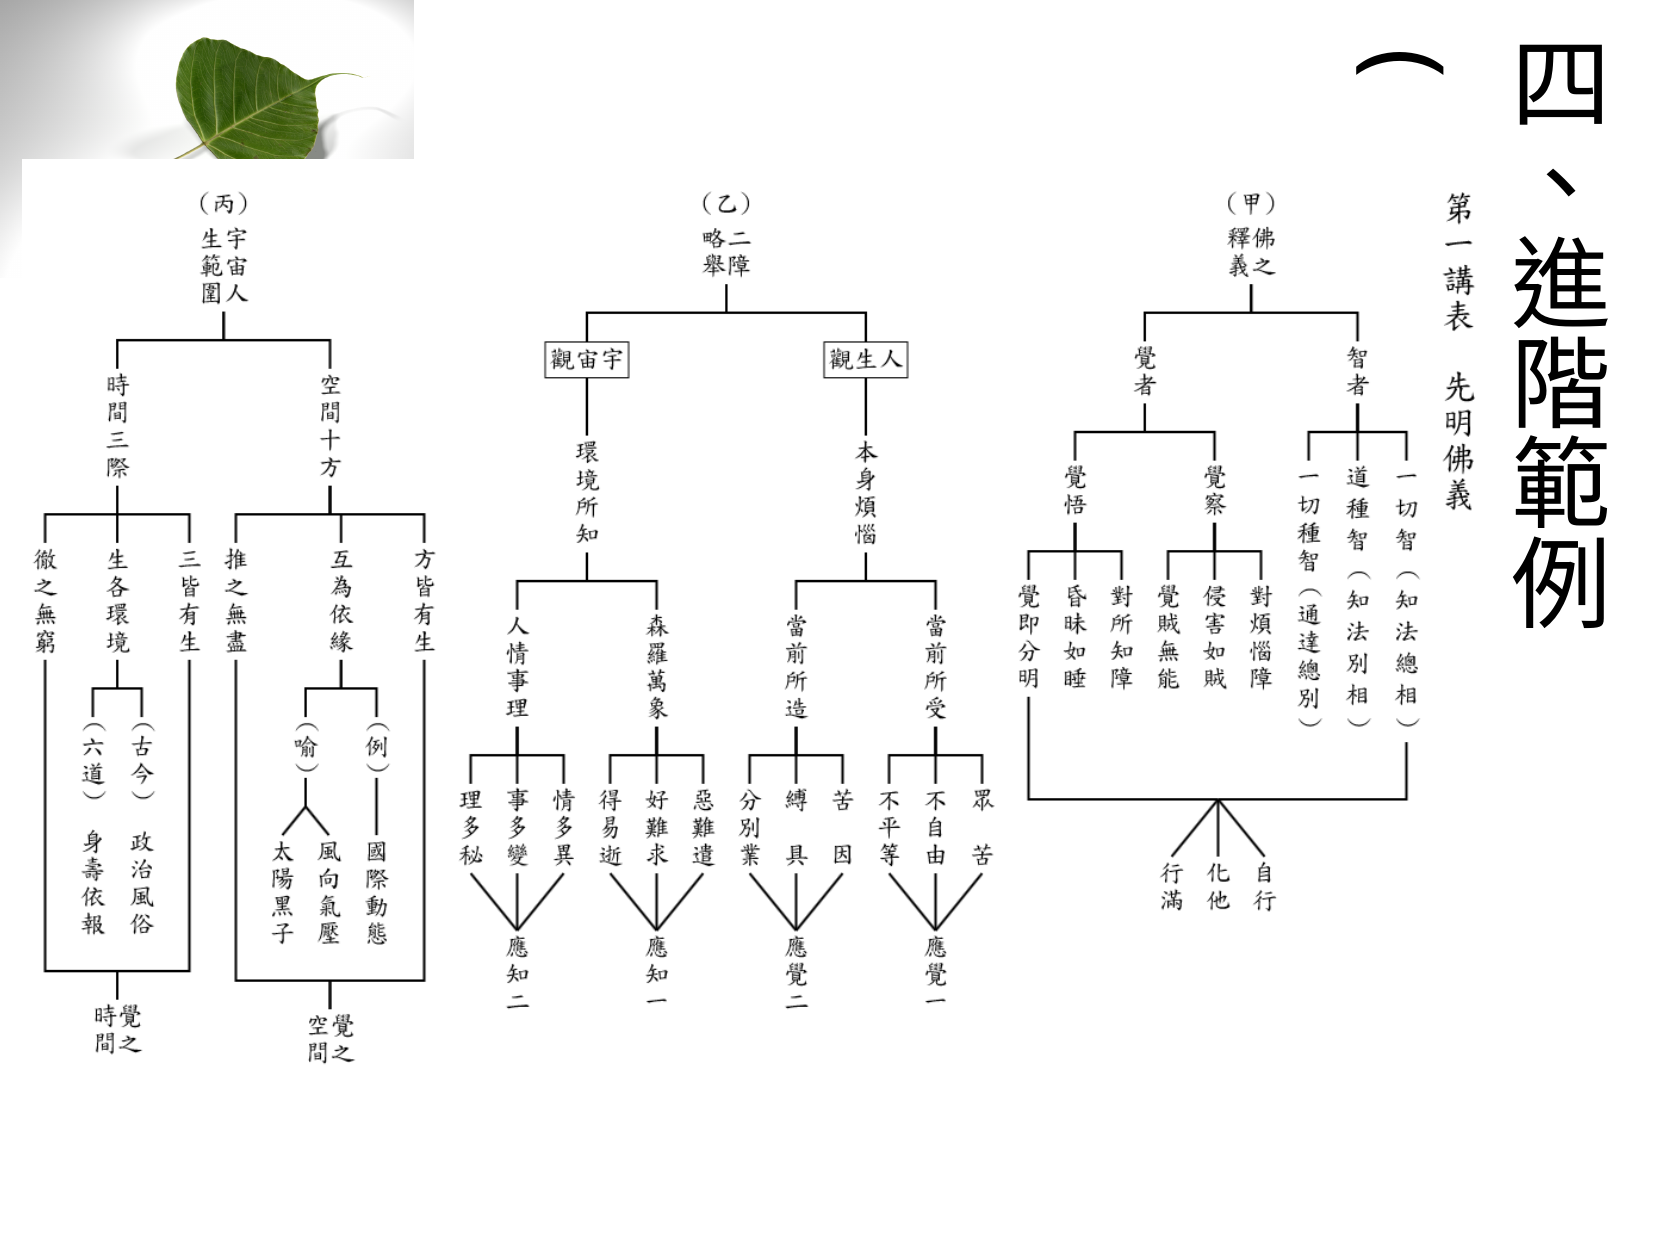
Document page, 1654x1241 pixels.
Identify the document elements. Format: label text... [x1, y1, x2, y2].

picture [0, 0, 1487, 1100]
text_box 四、進階範例(一) [1488, 17, 1642, 922]
